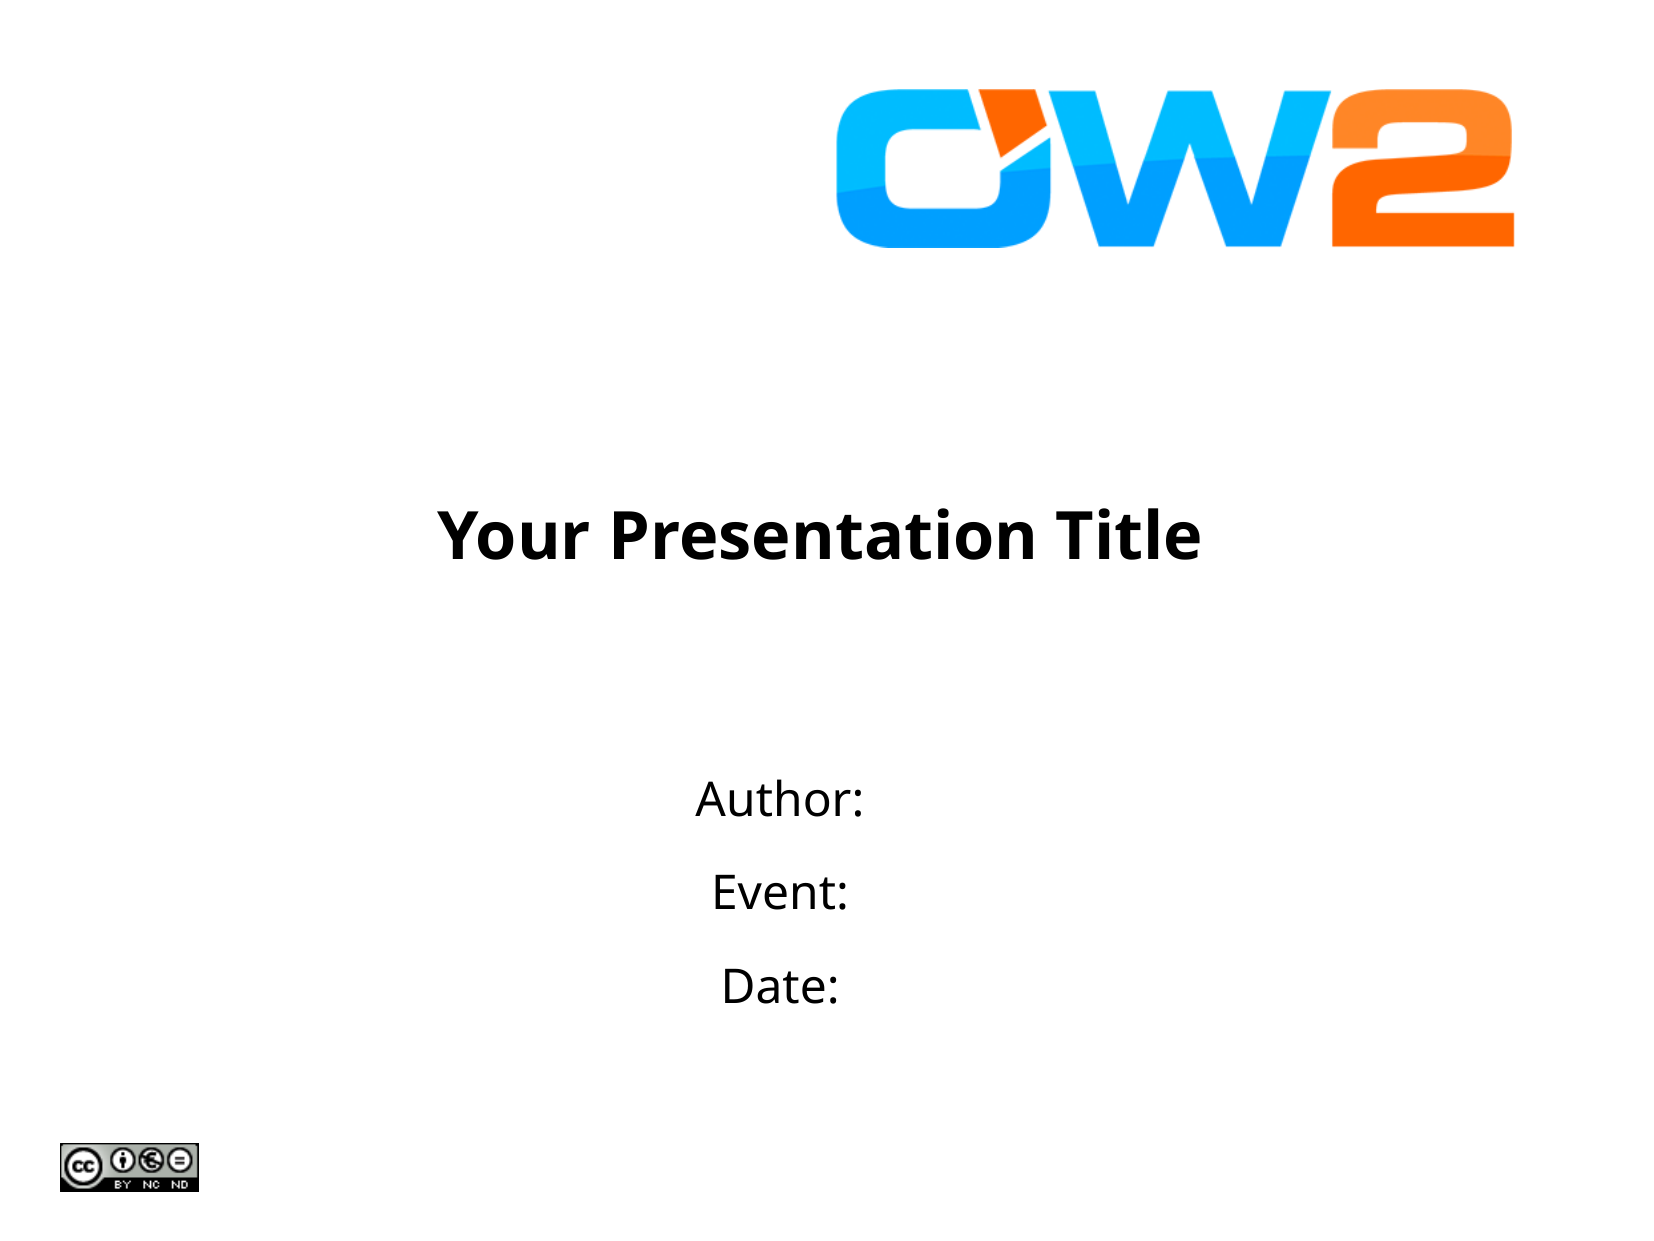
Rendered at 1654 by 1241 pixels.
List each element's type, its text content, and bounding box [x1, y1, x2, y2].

title Your Presentation Title [47, 407, 1595, 615]
picture [60, 1143, 199, 1192]
picture [835, 89, 1516, 248]
list Author: Event: Date: [180, 765, 1381, 1019]
